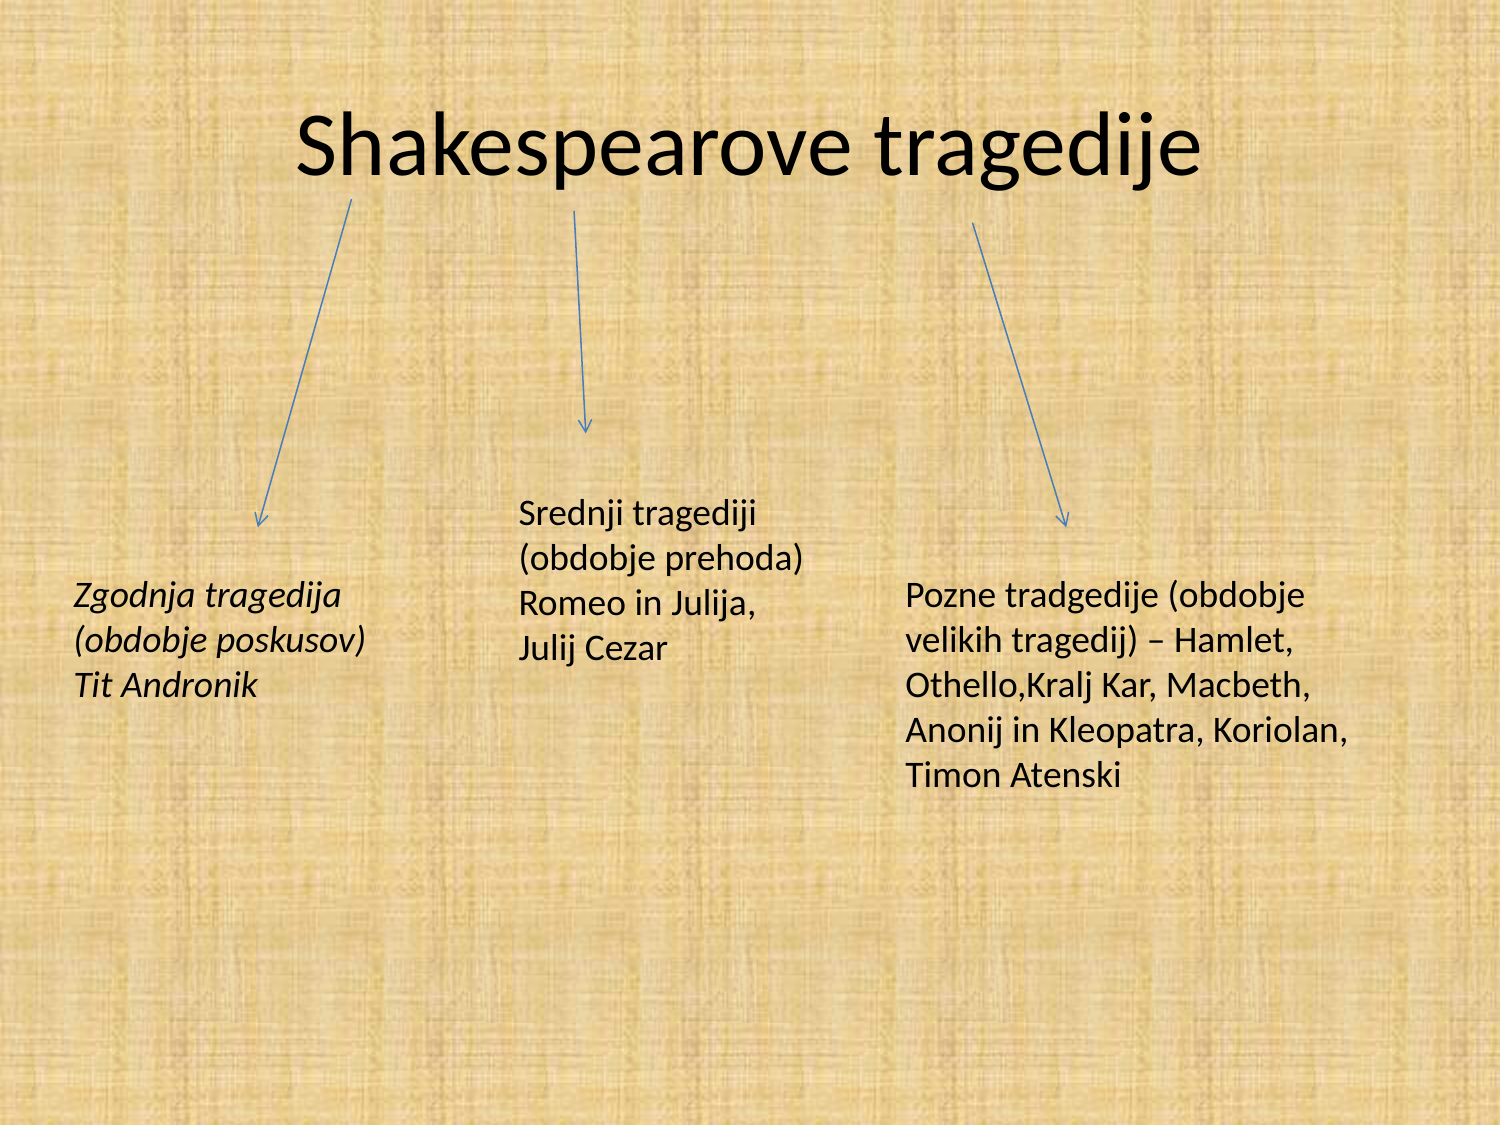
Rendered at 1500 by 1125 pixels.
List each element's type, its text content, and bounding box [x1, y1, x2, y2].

text_box Srednji tragediji (obdobje prehoda) Romeo in Julija, Julij Cezar [503, 480, 832, 721]
picture [0, 0, 1500, 1125]
title Shakespearove tragedije [75, 45, 1425, 233]
text_box Pozne tradgedije (obdobje velikih tragedij) – Hamlet, Othello,Kralj Kar, Macbeth, Anonij in Kleopatra, Koriolan, Timon Atenski [890, 562, 1418, 803]
text_box Zgodnja tragedija (obdobje poskusov) Tit Andronik [58, 562, 516, 758]
